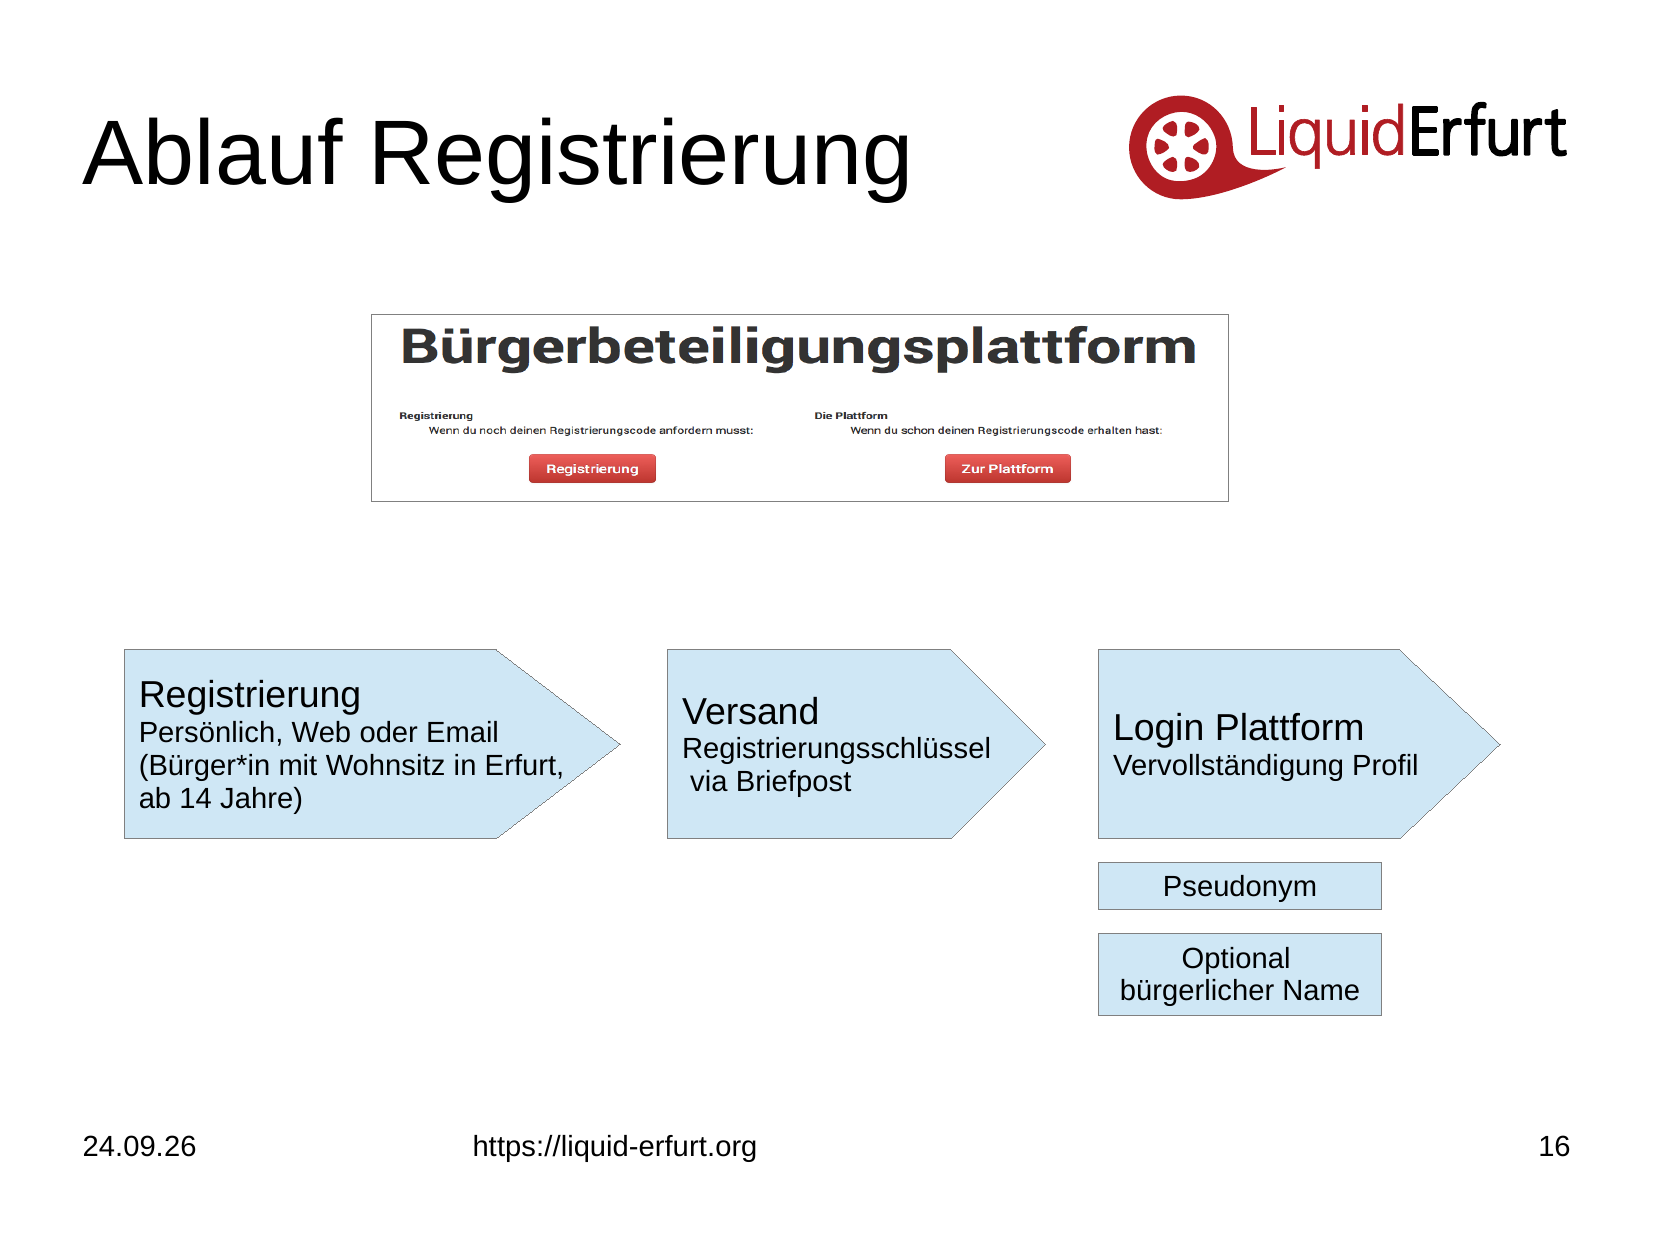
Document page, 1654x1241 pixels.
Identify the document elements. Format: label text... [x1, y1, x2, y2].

title Ablauf Registrierung [82, 49, 1571, 257]
text_box Versand Registrierungsschlüssel via Briefpost [667, 649, 1046, 839]
picture [371, 313, 1229, 502]
text_box Login Plattform Vervollständigung Profil [1098, 649, 1501, 839]
text_box Pseudonym [1098, 862, 1382, 910]
text_box Optional bürgerlicher Name [1098, 933, 1382, 1016]
text_box Registrierung Persönlich, Web oder Email (Bürger*in mit Wohnsitz in Erfurt, ab 14 Jahre) [124, 649, 621, 839]
